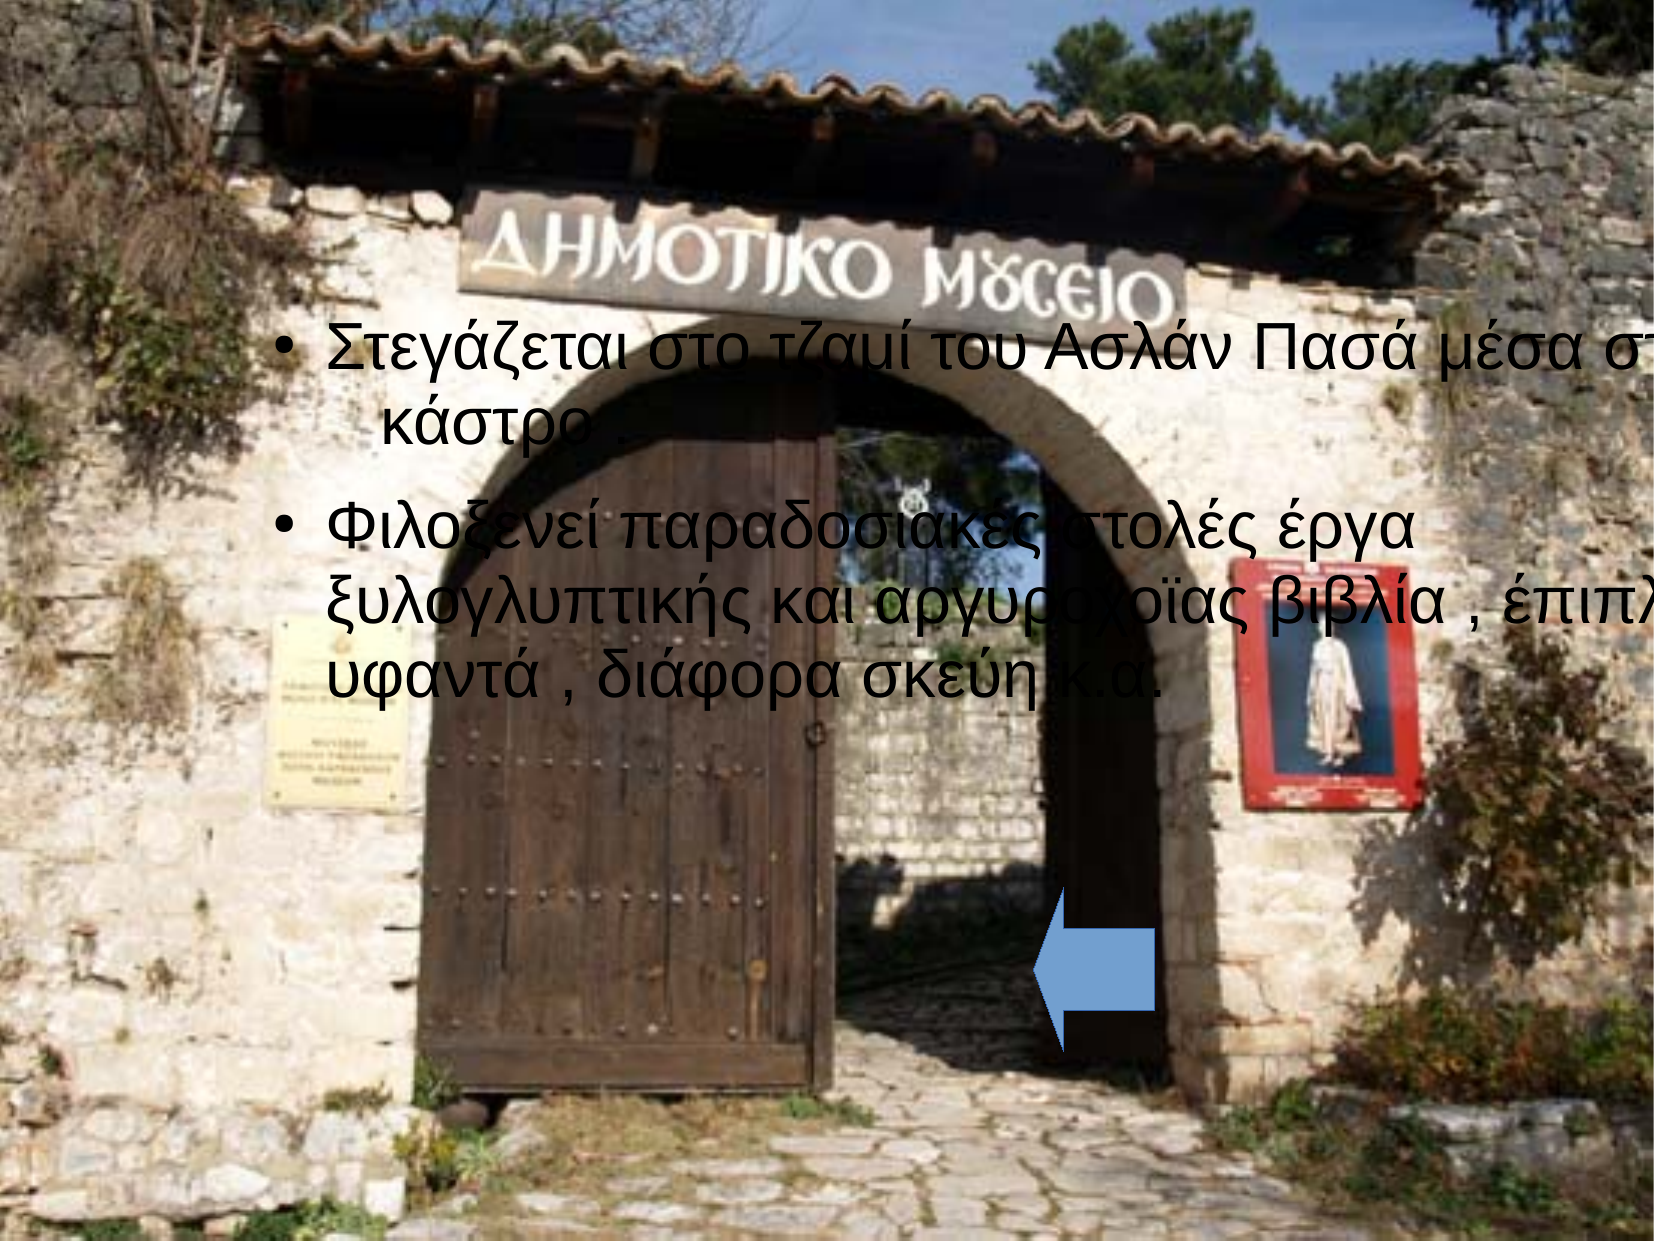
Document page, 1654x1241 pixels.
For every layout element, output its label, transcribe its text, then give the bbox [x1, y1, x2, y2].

list Στεγάζεται στο τζαμί του Ασλάν Πασά μέσα στο κάστρο . Φιλοξενεί παραδοσιακές στολές έργα ξυλογλυπτικής και αργυροχοϊας βιβλία , έπιπλα υφαντά , διάφορα σκεύη κ.α. [254, 308, 1654, 1029]
text_box [1033, 887, 1155, 1052]
picture [0, 0, 1654, 1241]
